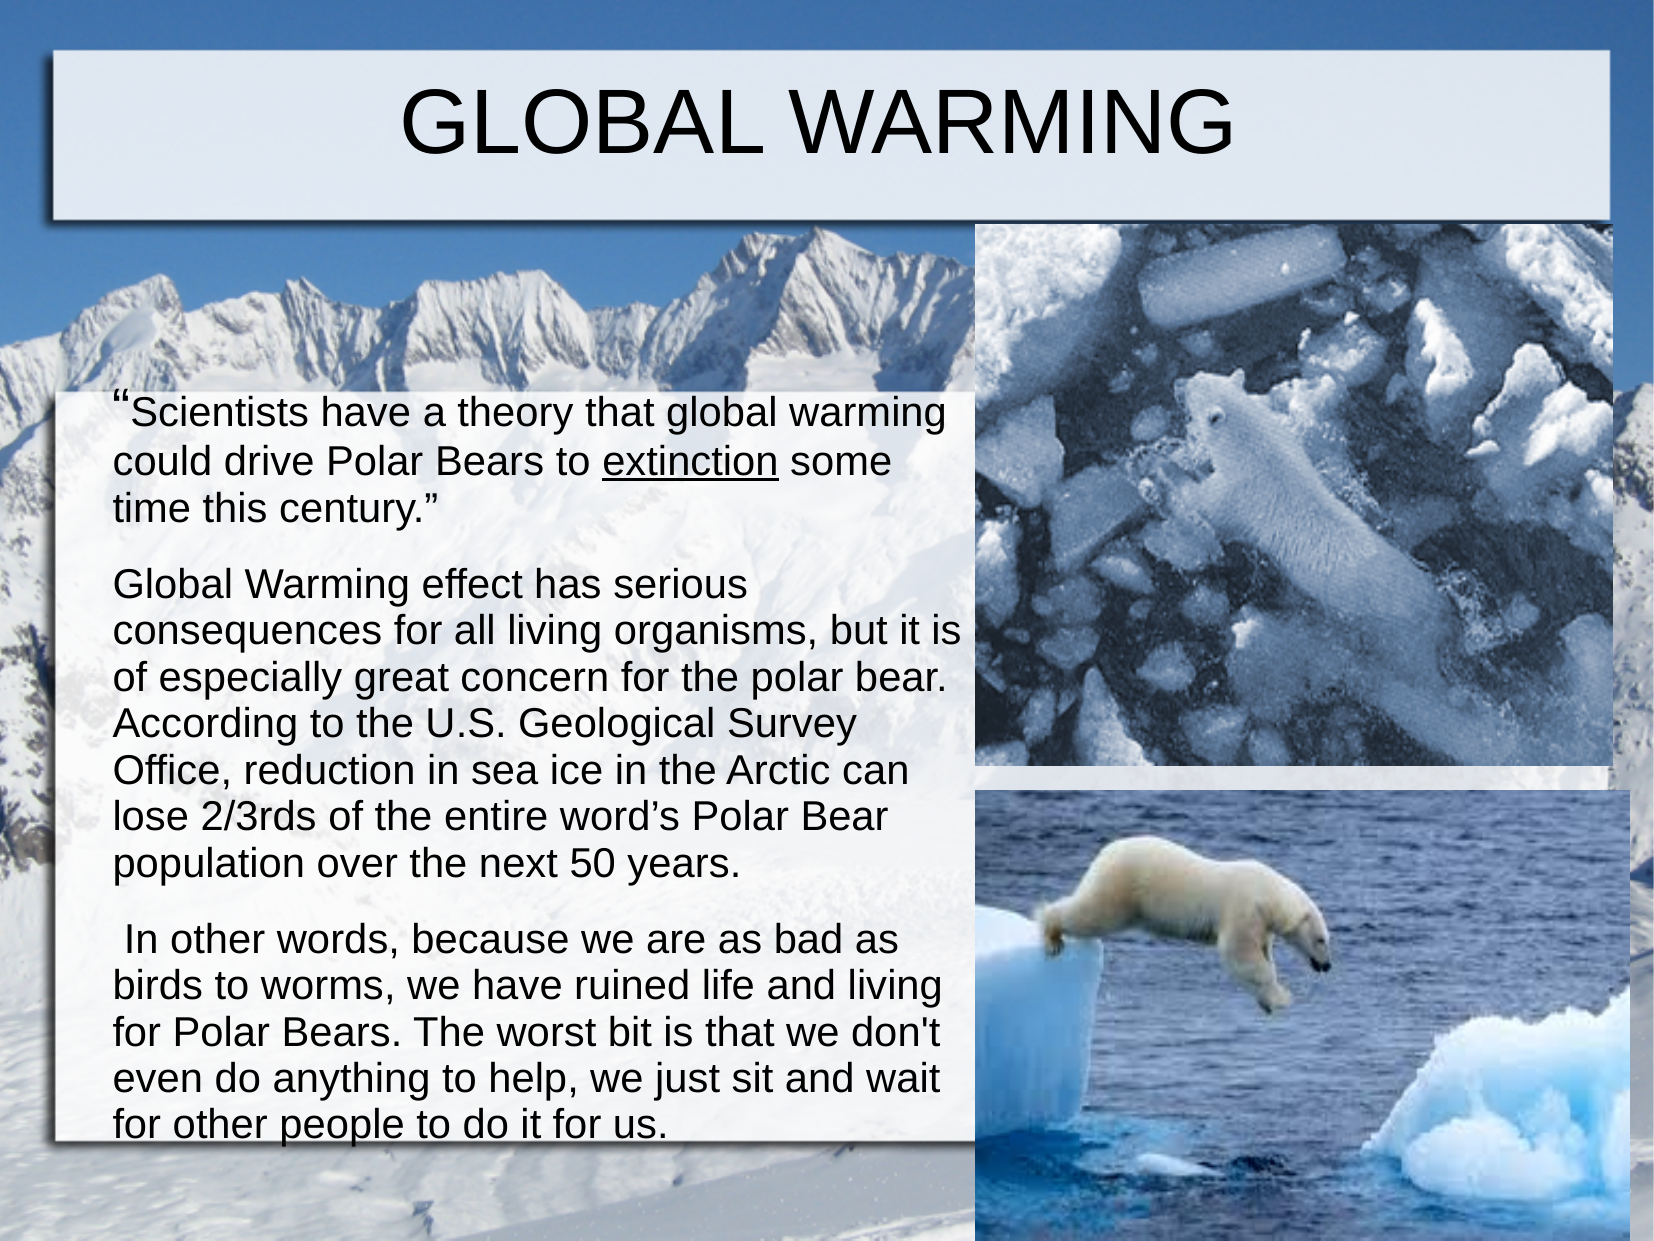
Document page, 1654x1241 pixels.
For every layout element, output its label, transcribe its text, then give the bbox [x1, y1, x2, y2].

list “Scientists have a theory that global warming could drive Polar Bears to extinction some time this century.” Global Warming effect has serious consequences for all living organisms, but it is of especially great concern for the polar bear. According to the U.S. Geological Survey Office, reduction in sea ice in the Arctic can lose 2/3rds of the entire word’s Polar Bear population over the next 50 years. In other words, because we are as bad as birds to worms, we have ruined life and living for Polar Bears. The worst bit is that we don't even do anything to help, we just sit and wait for other people to do it for us. [112, 377, 976, 1241]
picture [0, 0, 1654, 1241]
title GLOBAL WARMING [75, 17, 1564, 226]
